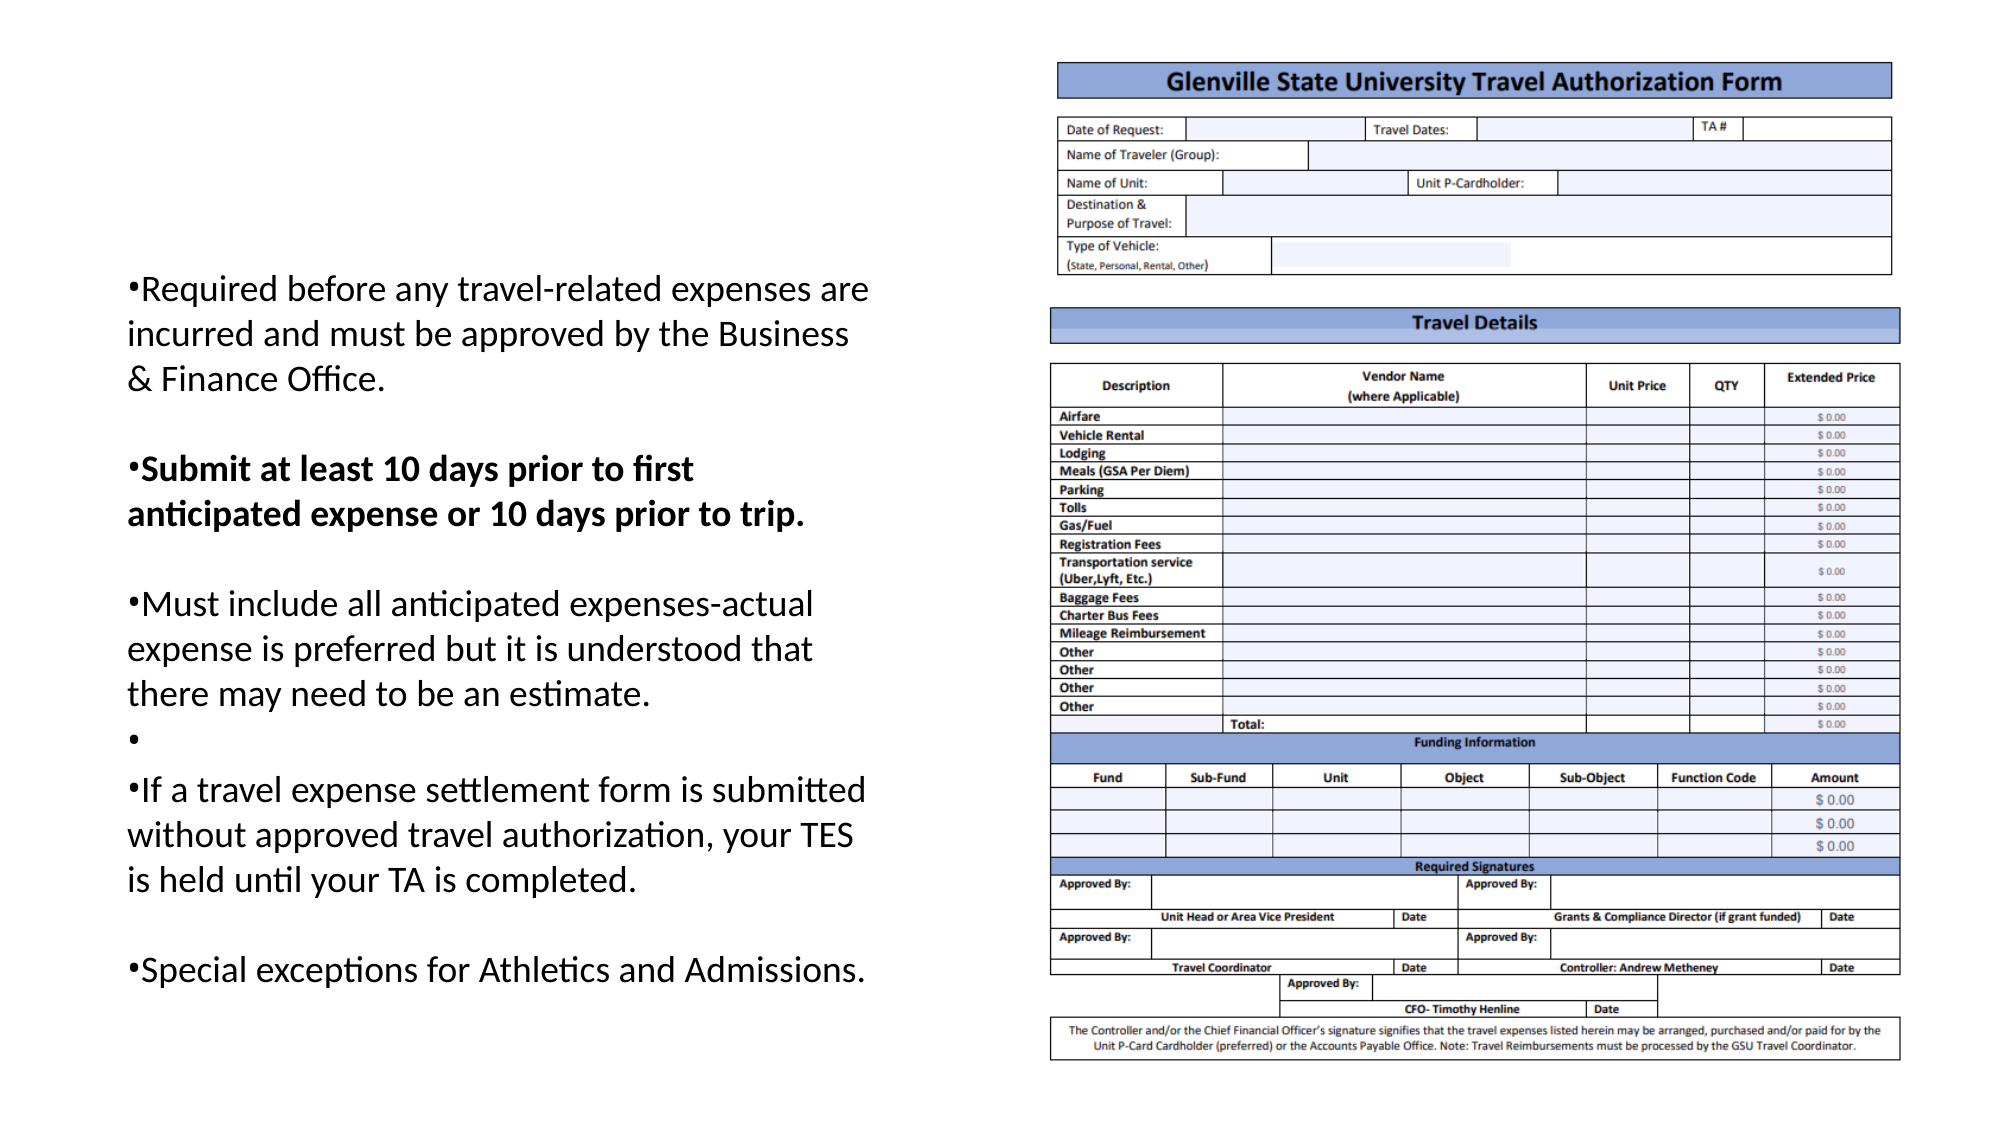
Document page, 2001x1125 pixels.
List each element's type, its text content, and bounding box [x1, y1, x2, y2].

picture [999, 55, 1947, 1070]
title Travel Authorization [193, 21, 1770, 199]
text_box Required before any travel-related expenses are incurred and must be approved by the Business & Finance Office. Submit at least 10 days prior to first anticipated expense or 10 days prior to trip. Must include all anticipated expenses-actual expense is preferred but it is understood that there may need to be an estimate. If a travel expense settlement form is submitted without approved travel authorization, your TES is held until your TA is completed. Special exceptions for Athletics and Admissions. [112, 256, 888, 1044]
